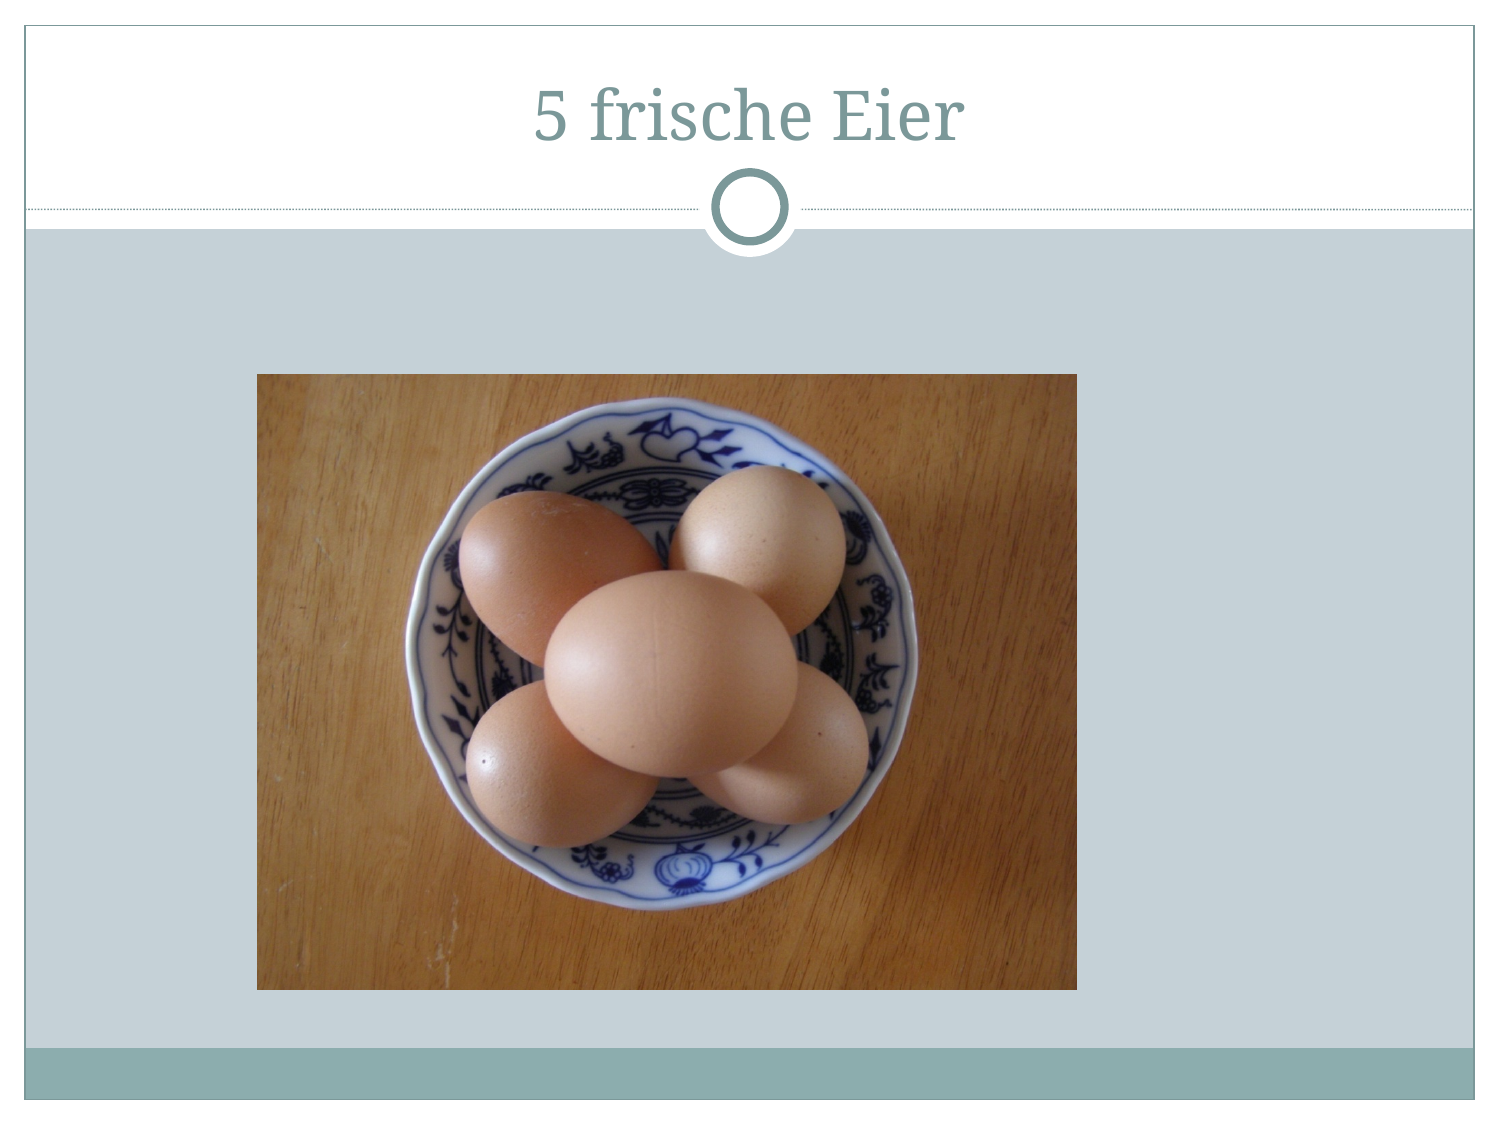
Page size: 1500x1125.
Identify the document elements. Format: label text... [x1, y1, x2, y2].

picture [257, 375, 1077, 990]
title 5 frische Eier [49, 37, 1450, 162]
